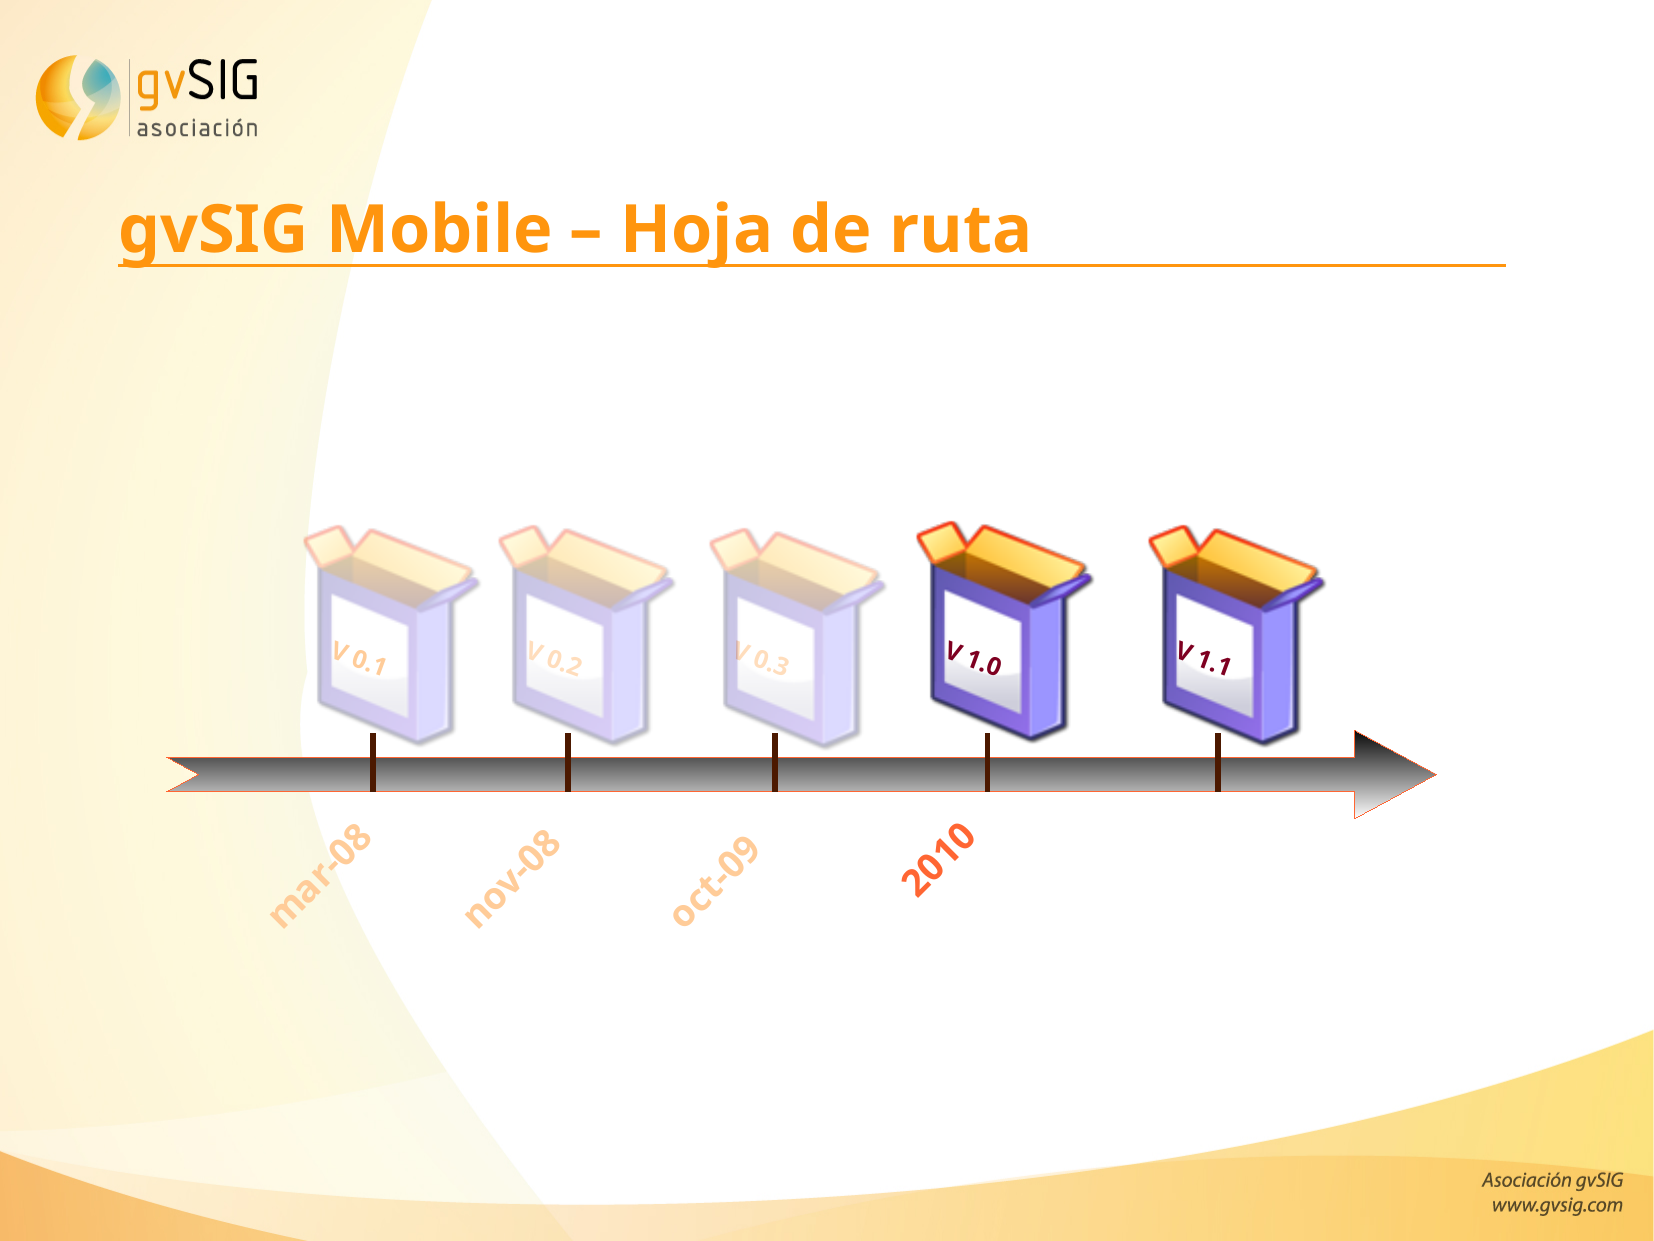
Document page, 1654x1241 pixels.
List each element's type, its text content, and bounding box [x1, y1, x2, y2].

text_box nov-08 [433, 765, 622, 952]
text_box V 0.1 [311, 620, 423, 698]
title gvSIG Mobile – Hoja de ruta [118, 177, 1607, 276]
text_box oct-09 [639, 768, 829, 952]
text_box [1221, 736, 1437, 819]
picture [0, 0, 1654, 1241]
text_box mar-08 [238, 762, 427, 952]
text_box [793, 761, 985, 792]
text_box [166, 757, 370, 792]
text_box V 1.0 [925, 620, 1037, 698]
text_box V 1.1 [1155, 620, 1267, 698]
text_box [376, 757, 565, 792]
text_box [990, 761, 1215, 792]
text_box 2010 [874, 767, 1098, 992]
text_box [583, 765, 772, 792]
